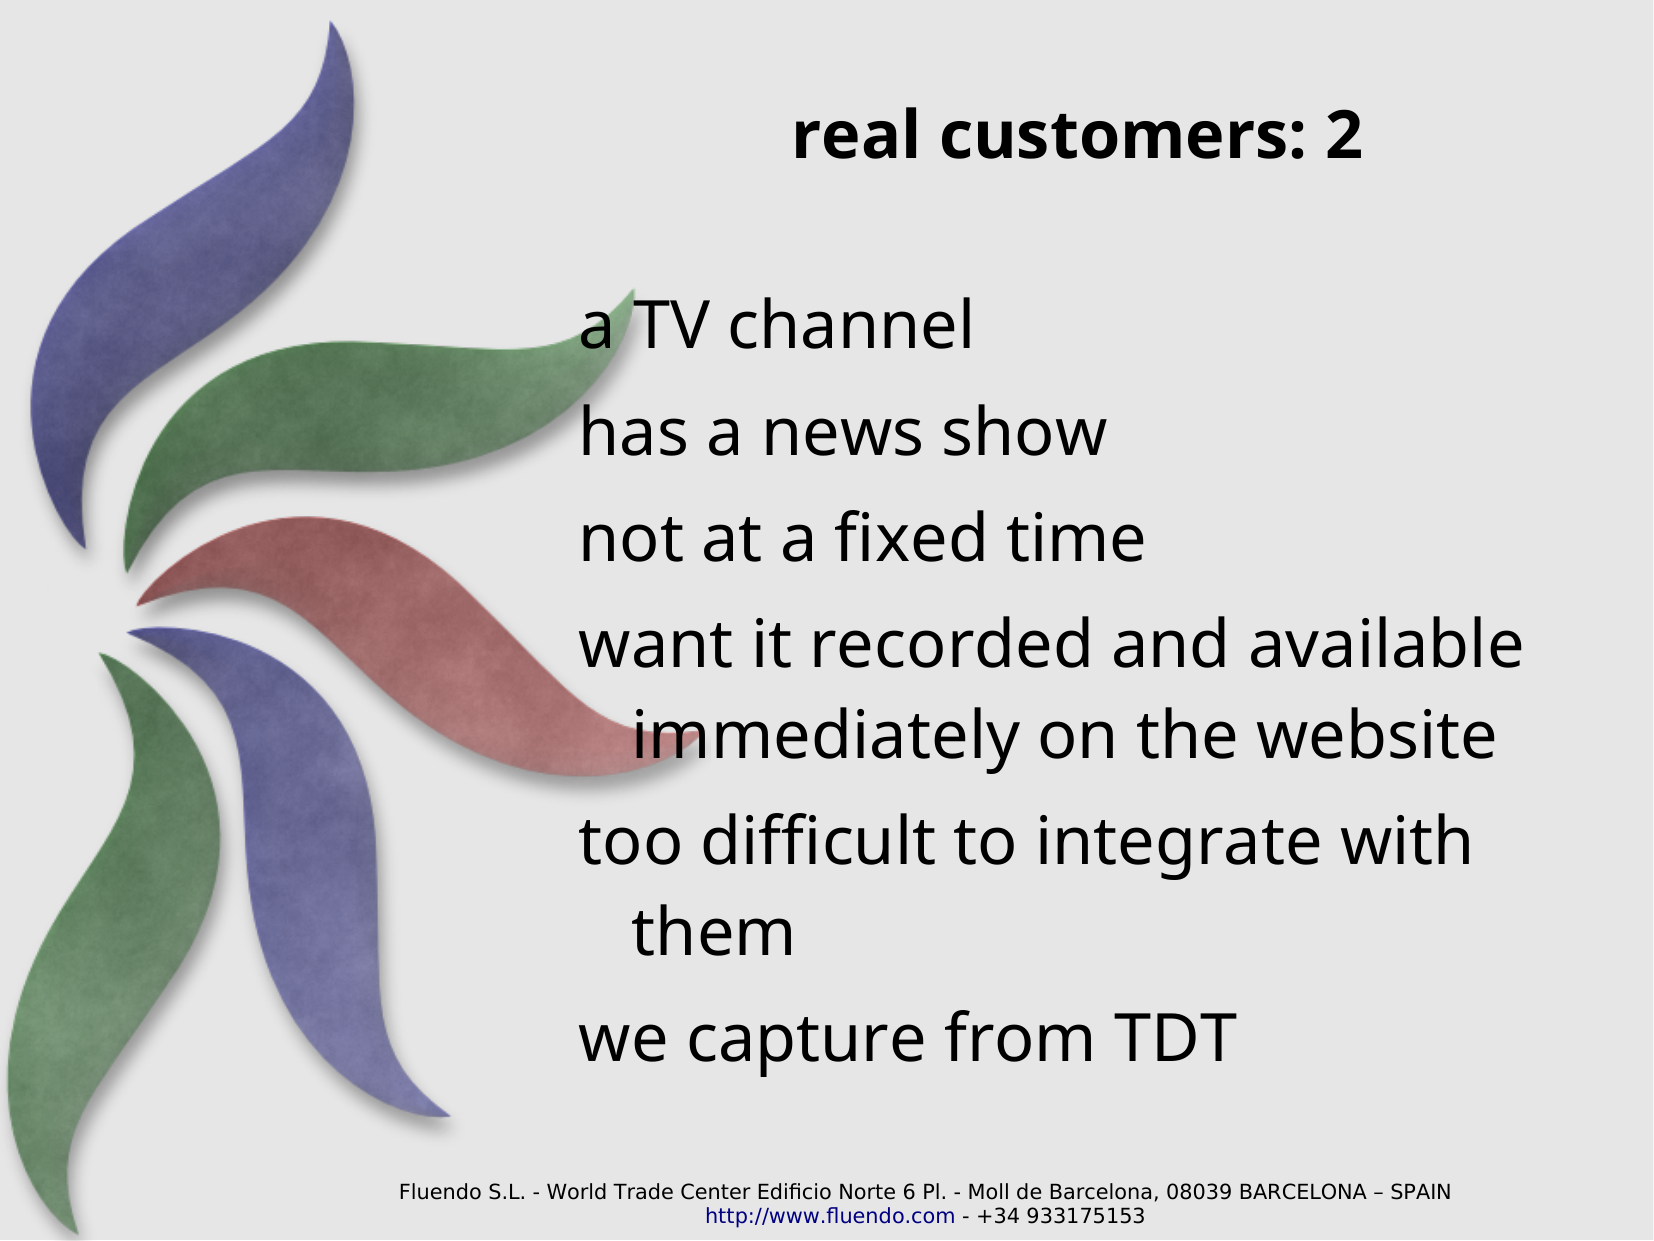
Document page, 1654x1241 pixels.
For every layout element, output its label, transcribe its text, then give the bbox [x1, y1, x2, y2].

list a TV channel has a news show not at a fixed time want it recorded and available immediately on the website too difficult to integrate with them we capture from TDT [560, 236, 1595, 1123]
title real customers: 2 [560, 58, 1595, 207]
picture [0, 0, 711, 1241]
